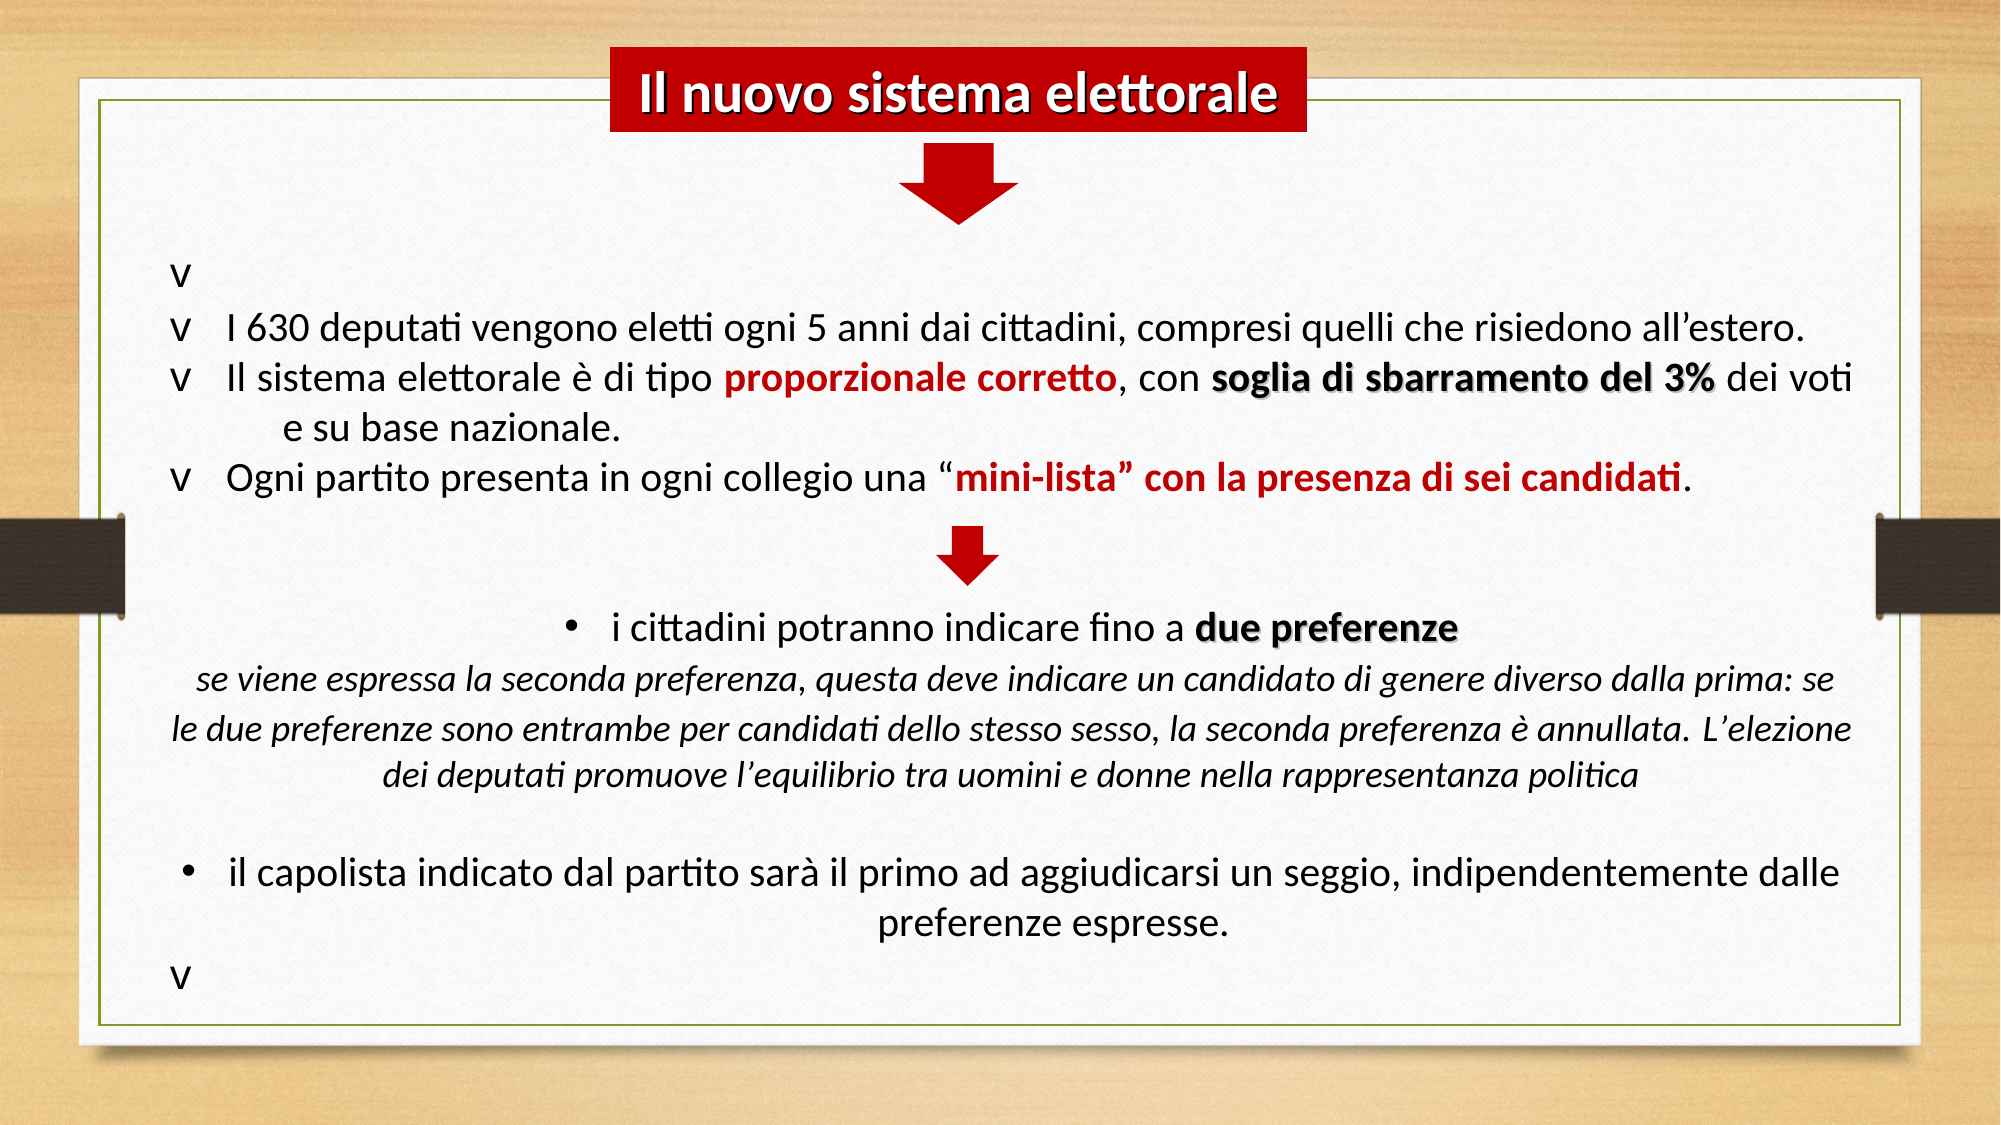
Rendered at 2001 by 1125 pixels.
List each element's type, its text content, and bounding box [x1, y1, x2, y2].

text_box Il nuovo sistema elettorale [610, 47, 1307, 132]
text_box [938, 527, 997, 585]
text_box I 630 deputati vengono eletti ogni 5 anni dai cittadini, compresi quelli che risiedono all’estero. Il sistema elettorale è di tipo proporzionale corretto, con soglia di sbarramento del 3% dei voti e su base nazionale. Ogni partito presenta in ogni collegio una “mini-lista” con la presenza di sei candidati. i cittadini potranno indicare fino a due preferenze se viene espressa la seconda preferenza, questa deve indicare un candidato di genere diverso dalla prima: se le due preferenze sono entrambe per candidati dello stesso sesso, la seconda preferenza è annullata. L’elezione dei deputati promuove l’equilibrio tra uomini e donne nella rappresentanza politica il capolista indicato dal partito sarà il primo ad aggiudicarsi un seggio, indipendentemente dalle preferenze espresse. [155, 235, 1868, 1125]
text_box [901, 144, 1016, 224]
